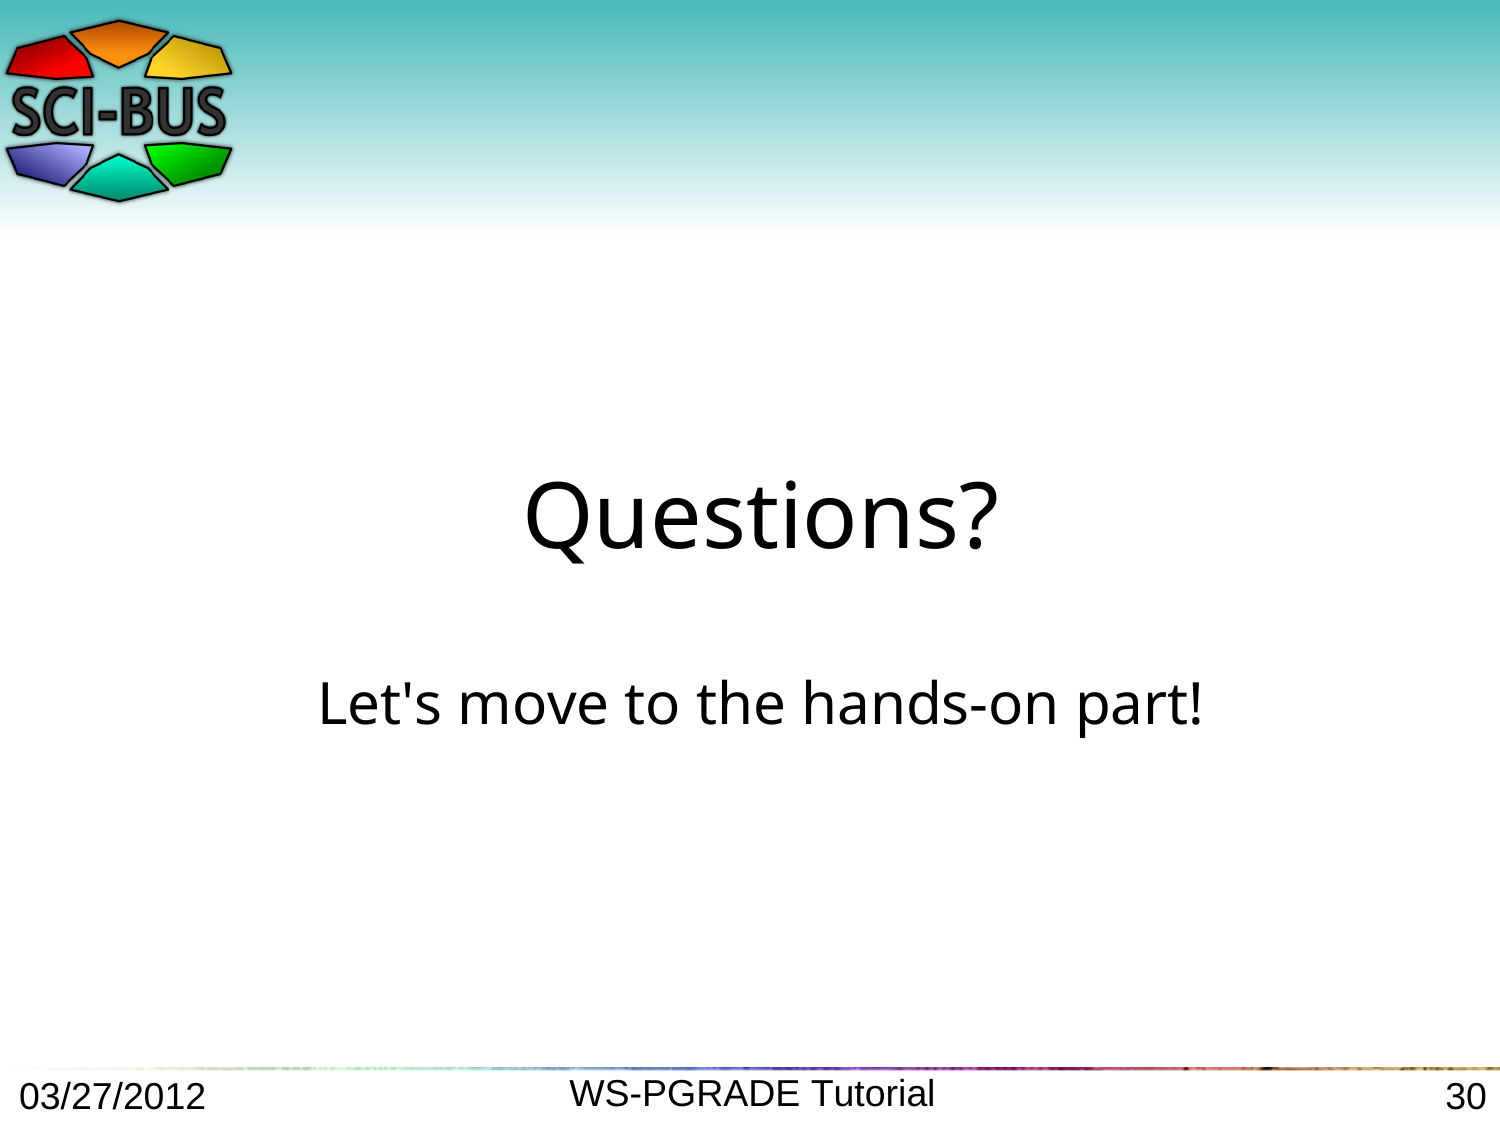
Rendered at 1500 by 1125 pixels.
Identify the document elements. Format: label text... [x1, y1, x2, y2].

subtitle Questions? Let's move to the hands-on part! [87, 236, 1426, 957]
picture [0, 1067, 1500, 1125]
picture [0, 15, 237, 207]
